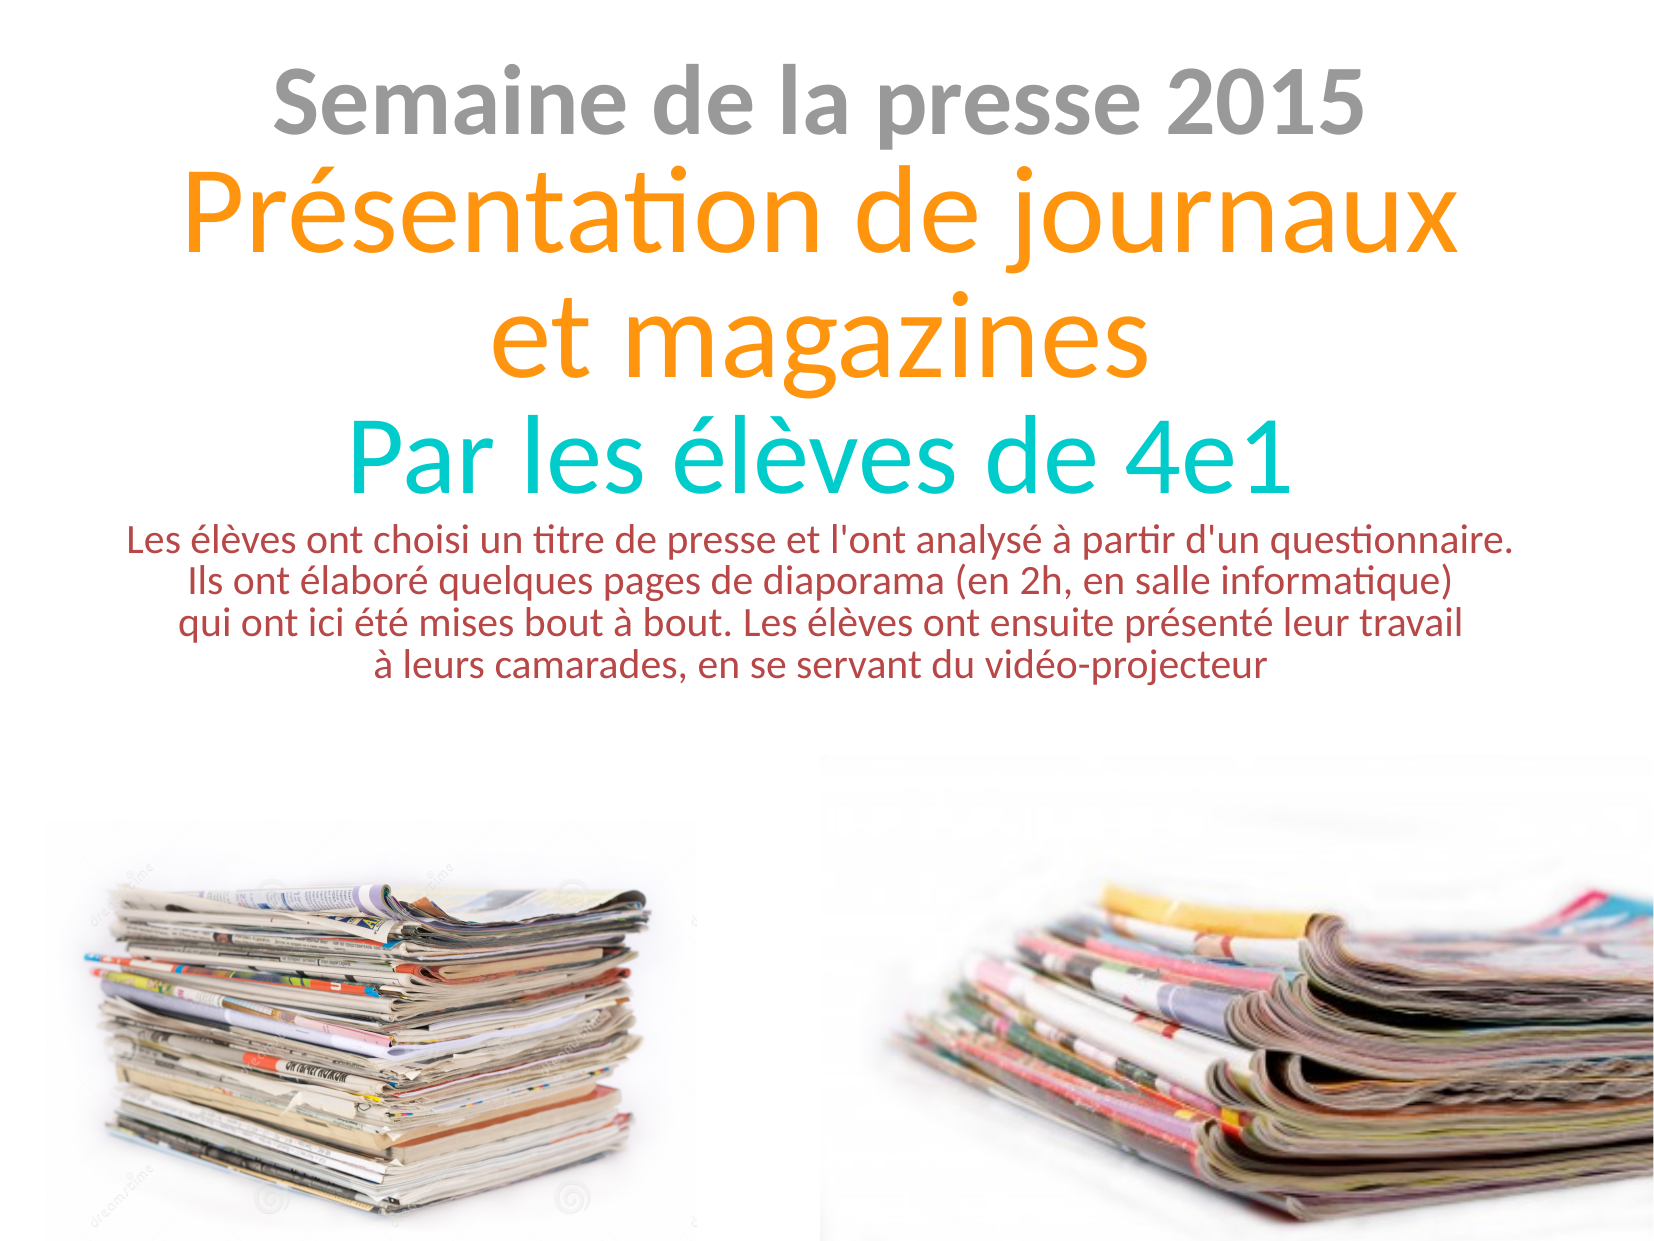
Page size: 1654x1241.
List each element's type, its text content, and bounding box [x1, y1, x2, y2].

text_box Semaine de la presse 2015 Présentation de journaux et magazines Par les élèves de 4e1 Les élèves ont choisi un titre de presse et l'ont analysé à partir d'un questionnaire. Ils ont élaboré quelques pages de diaporama (en 2h, en salle informatique) qui ont ici été mises bout à bout. Les élèves ont ensuite présenté leur travail à leurs camarades, en se servant du vidéo-projecteur [47, 51, 1595, 1121]
picture [46, 820, 697, 1241]
picture [820, 755, 1654, 1241]
